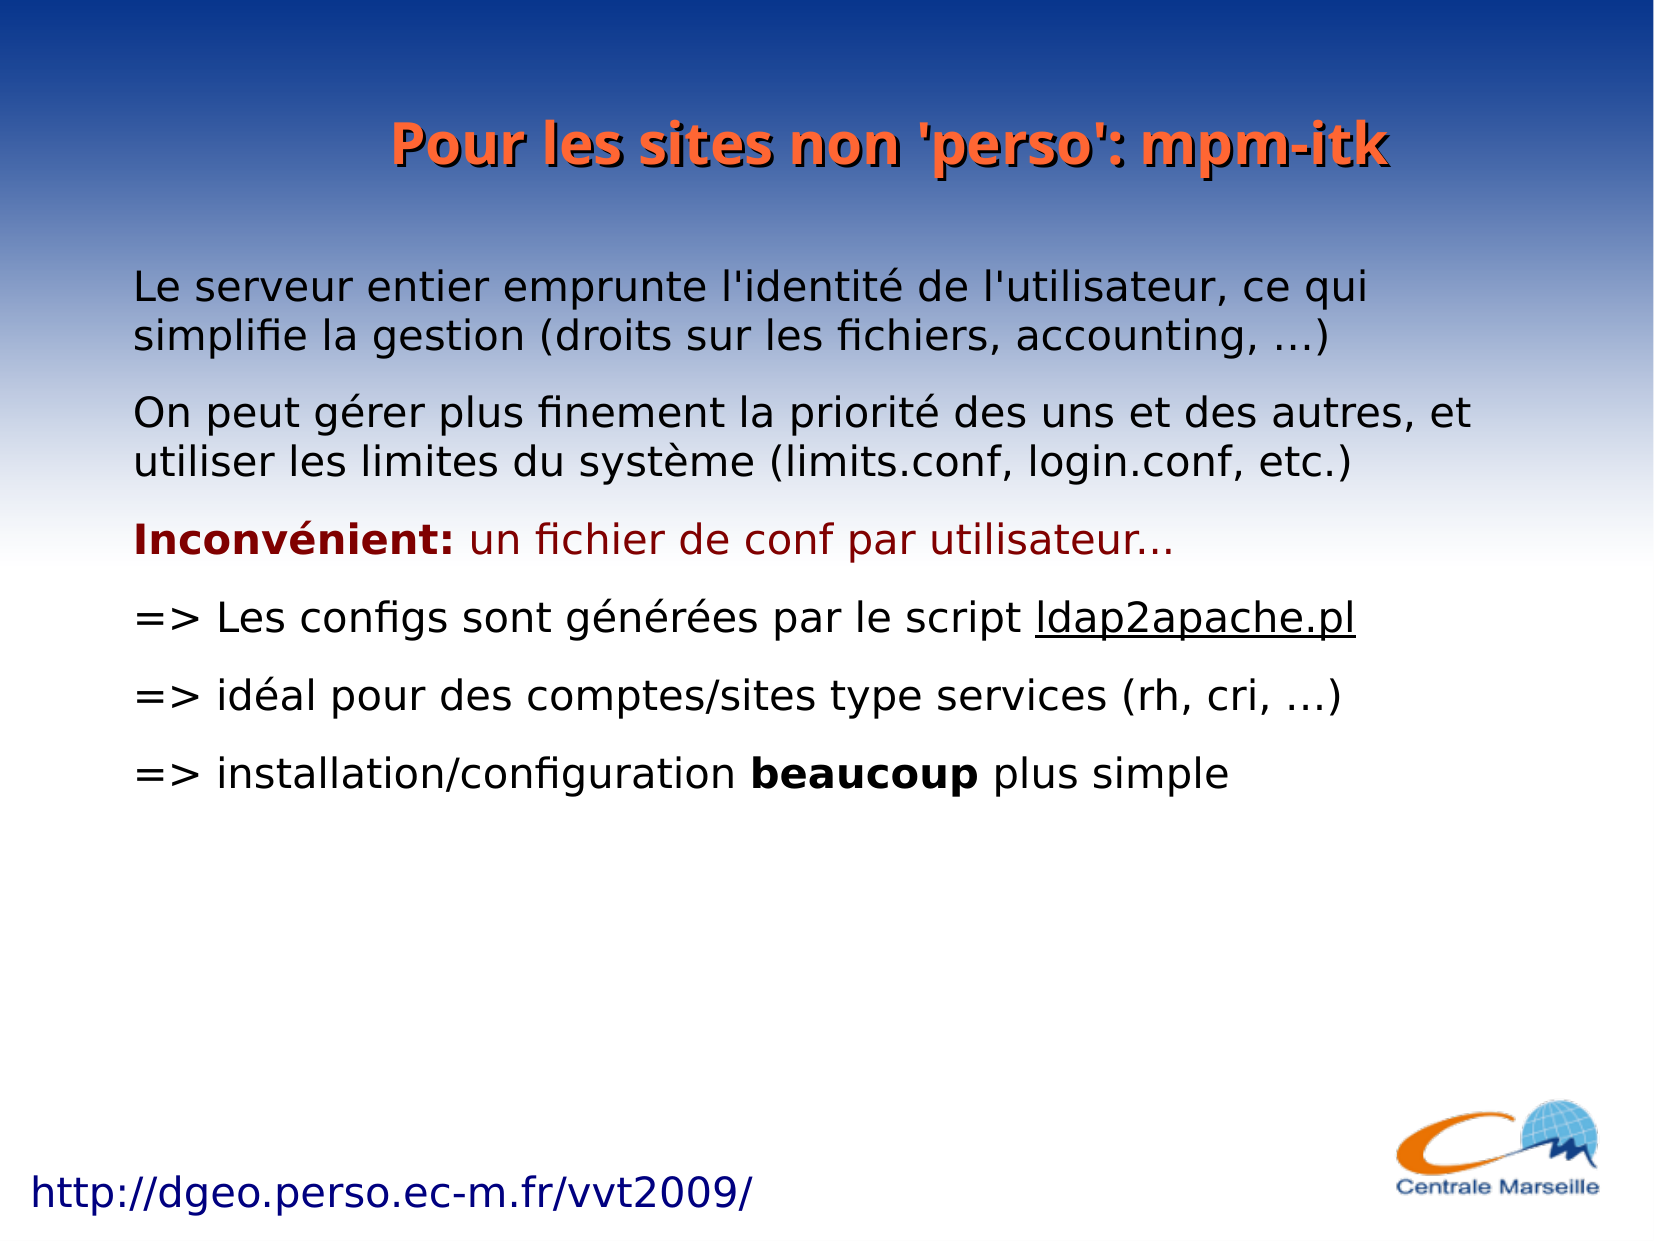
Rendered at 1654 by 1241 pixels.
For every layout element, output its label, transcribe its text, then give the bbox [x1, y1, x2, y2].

text_box http://dgeo.perso.ec-m.fr/vvt2009/ [15, 1161, 782, 1232]
picture [0, 0, 1654, 1241]
text_box Pour les sites non 'perso': mpm-itk [374, 94, 1292, 183]
text_box Le serveur entier emprunte l'identité de l'utilisateur, ce qui simplifie la gestion (droits sur les fichiers, accounting, …) On peut gérer plus finement la priorité des uns et des autres, et utiliser les limites du système (limits.conf, login.conf, etc.) Inconvénient: un fichier de conf par utilisateur... => Les configs sont générées par le script ldap2apache.pl => idéal pour des comptes/sites type services (rh, cri, …) => installation/configuration beaucoup plus simple [118, 255, 1565, 806]
